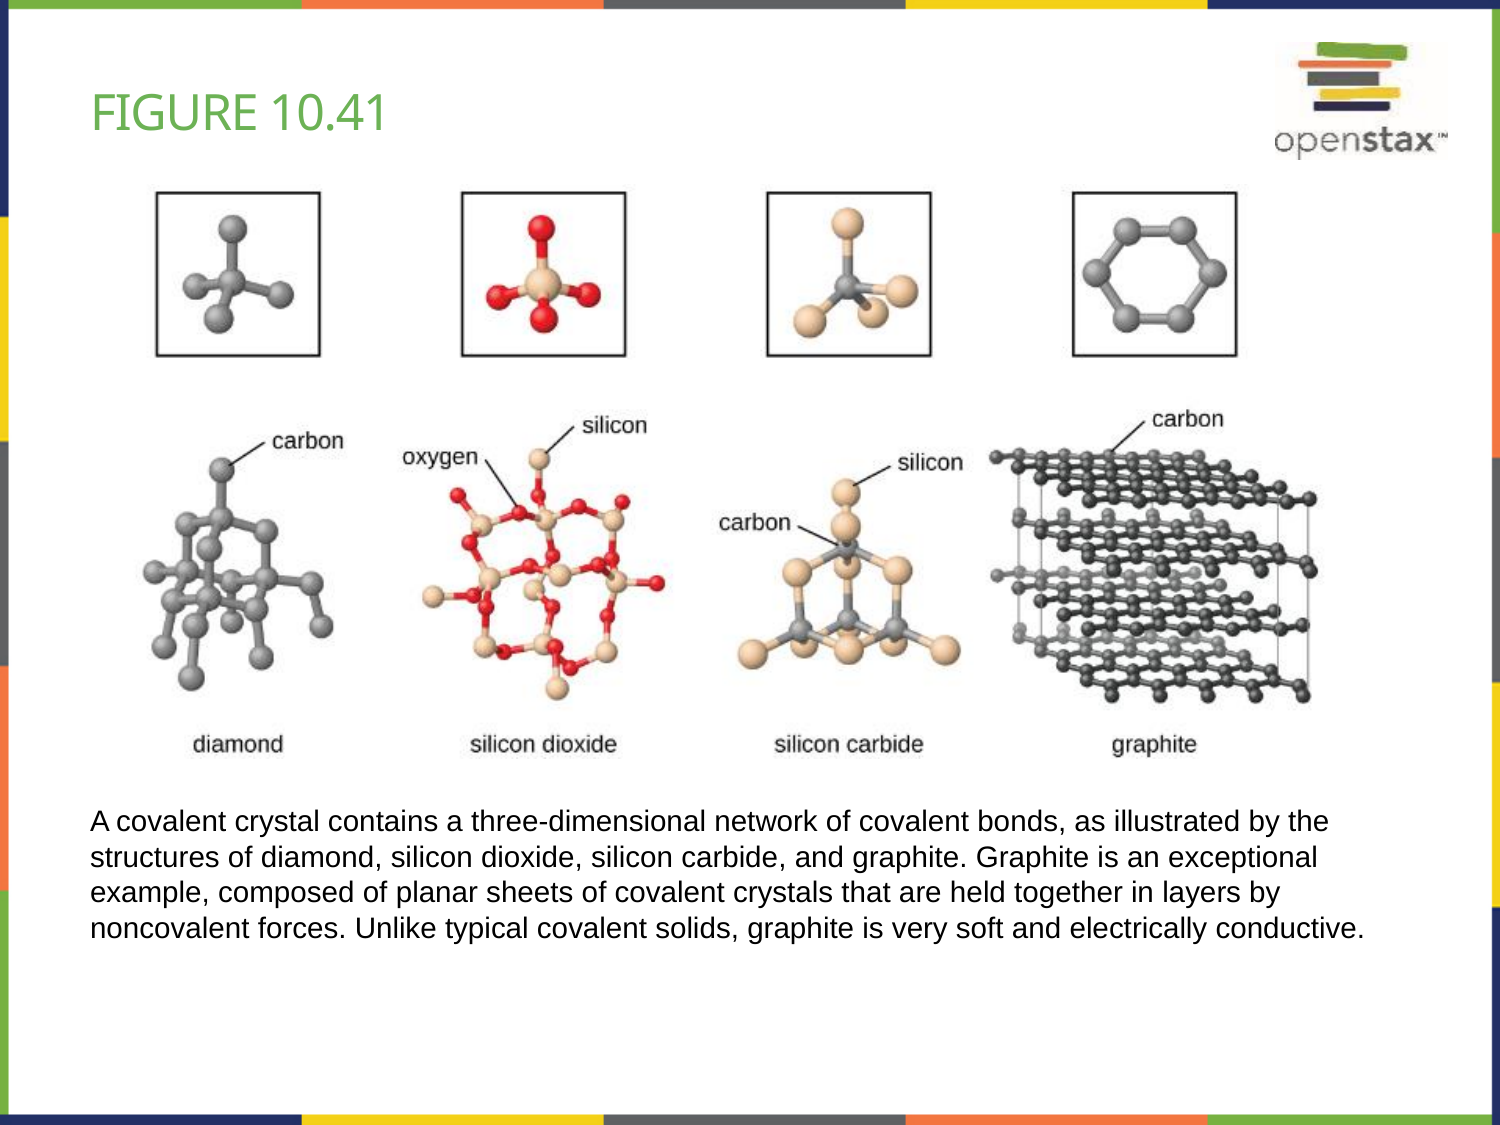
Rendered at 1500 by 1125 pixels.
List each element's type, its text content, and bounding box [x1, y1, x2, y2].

title Figure 10.41 [75, 39, 1398, 148]
picture [0, 0, 1500, 1125]
list A covalent crystal contains a three-dimensional network of covalent bonds, as illustrated by the structures of diamond, silicon dioxide, silicon carbide, and graphite. Graphite is an exceptional example, composed of planar sheets of covalent crystals that are held together in layers by noncovalent forces. Unlike typical covalent solids, graphite is very soft and electrically conductive. [75, 794, 1398, 986]
